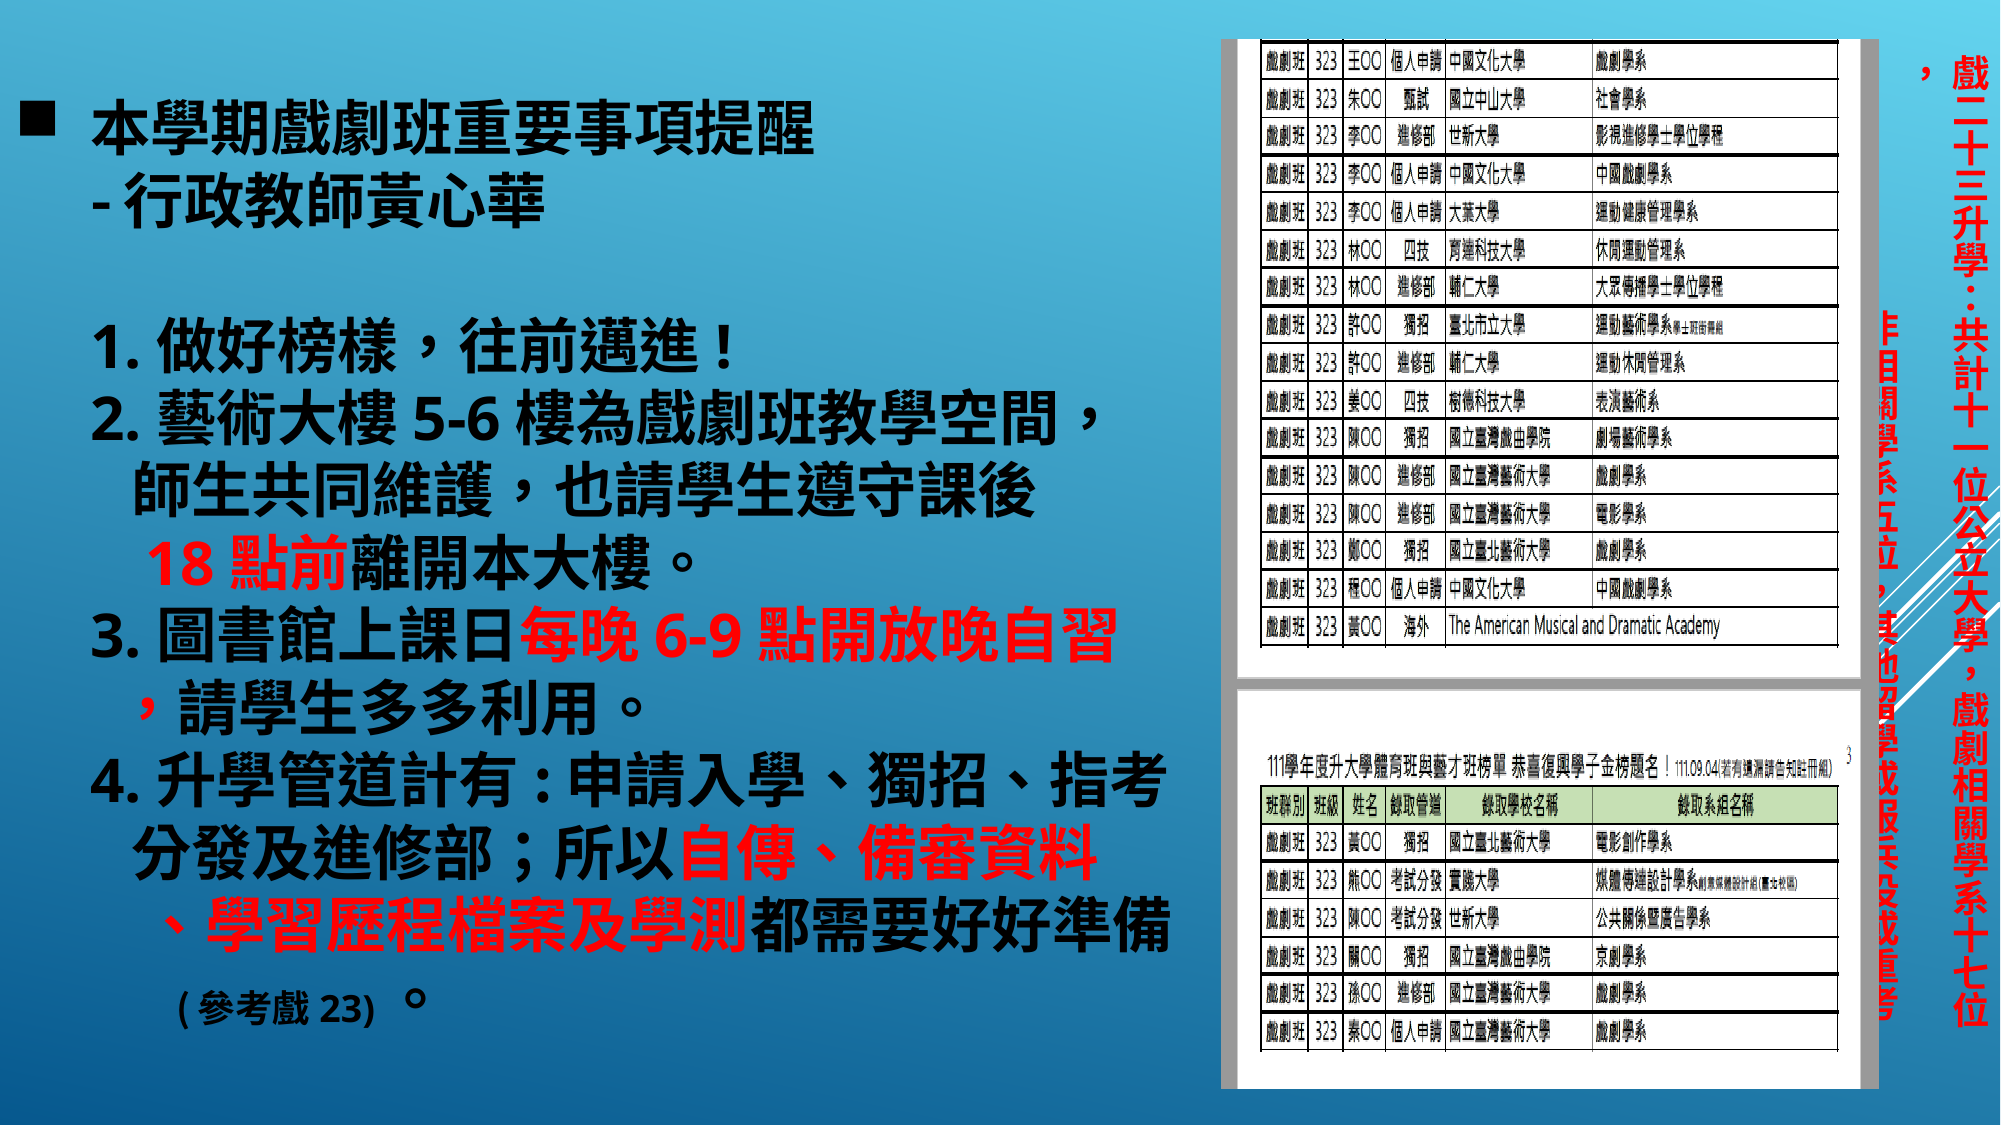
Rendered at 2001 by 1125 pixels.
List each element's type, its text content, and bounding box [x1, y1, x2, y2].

title 本學期戲劇班重要事項提醒 -行政教師黃心華 1.做好榜樣，往前邁進! 2.藝術大樓5-6樓為戲劇班教學空間， 師生共同維護，也請學生遵守課後 18點前離開本大樓。 3.圖書館上課日每晚6-9點開放晚自習 ，請學生多多利用。 4.升學管道計有:申請入學、獨招、指考 分發及進修部；所以自傳、備審資料 、學習歷程檔案及學測都需要好好準備 (參考戲23)。 [0, 0, 1237, 1125]
text_box 戲二十三升學：共計十一位公立大學，戲劇相關學系十七位， 非相關學系五位，其他留學或服兵役或重考。 [1880, 39, 2001, 1072]
picture [1221, 39, 1879, 1089]
